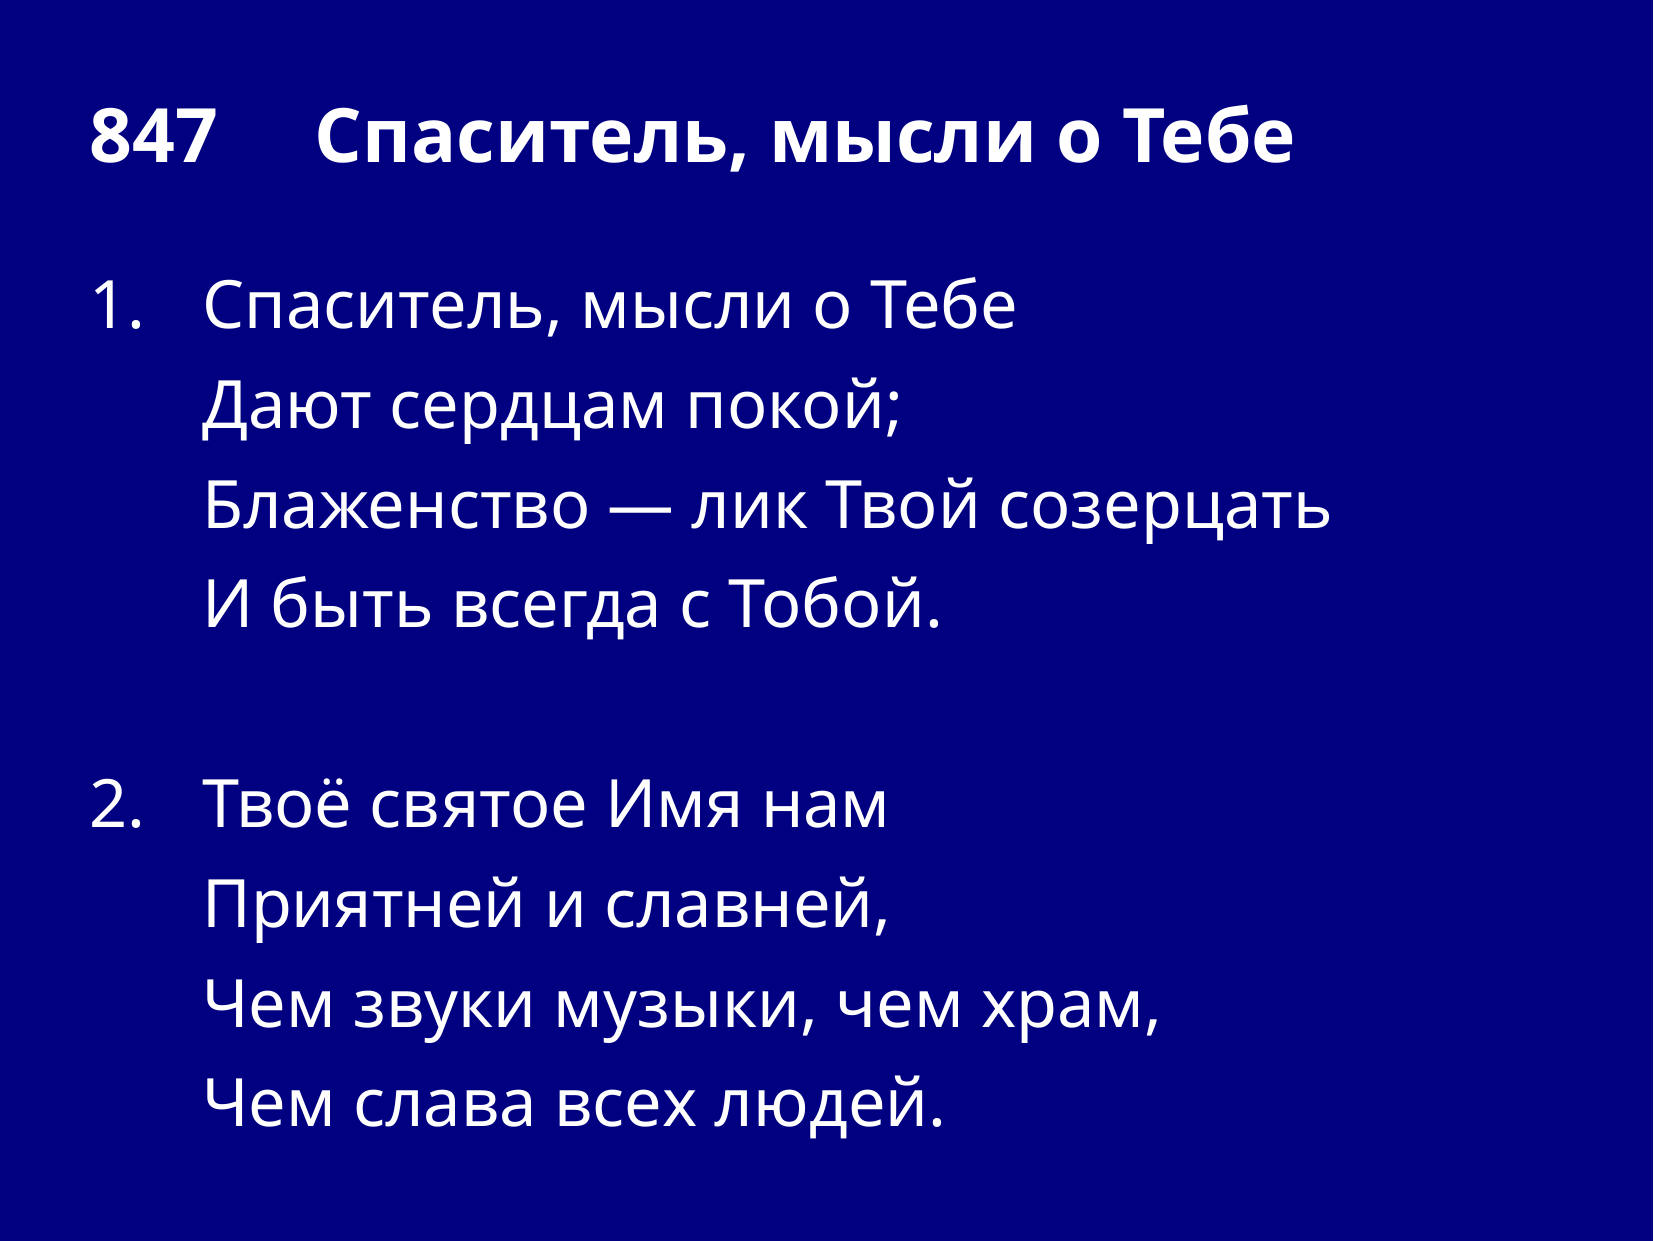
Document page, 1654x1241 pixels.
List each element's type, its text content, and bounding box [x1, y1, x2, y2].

text_box 1. Спаситель, мысли о Тебе Дают сердцам покой; Блаженство — лик Твой созерцать И быть всегда с Тобой. 2. Твоё святое Имя нам Приятней и славней, Чем звуки музыки, чем храм, Чем слава всех людей. [75, 188, 1576, 1163]
text_box 847 Спаситель, мысли о Тебе [75, 75, 1576, 188]
